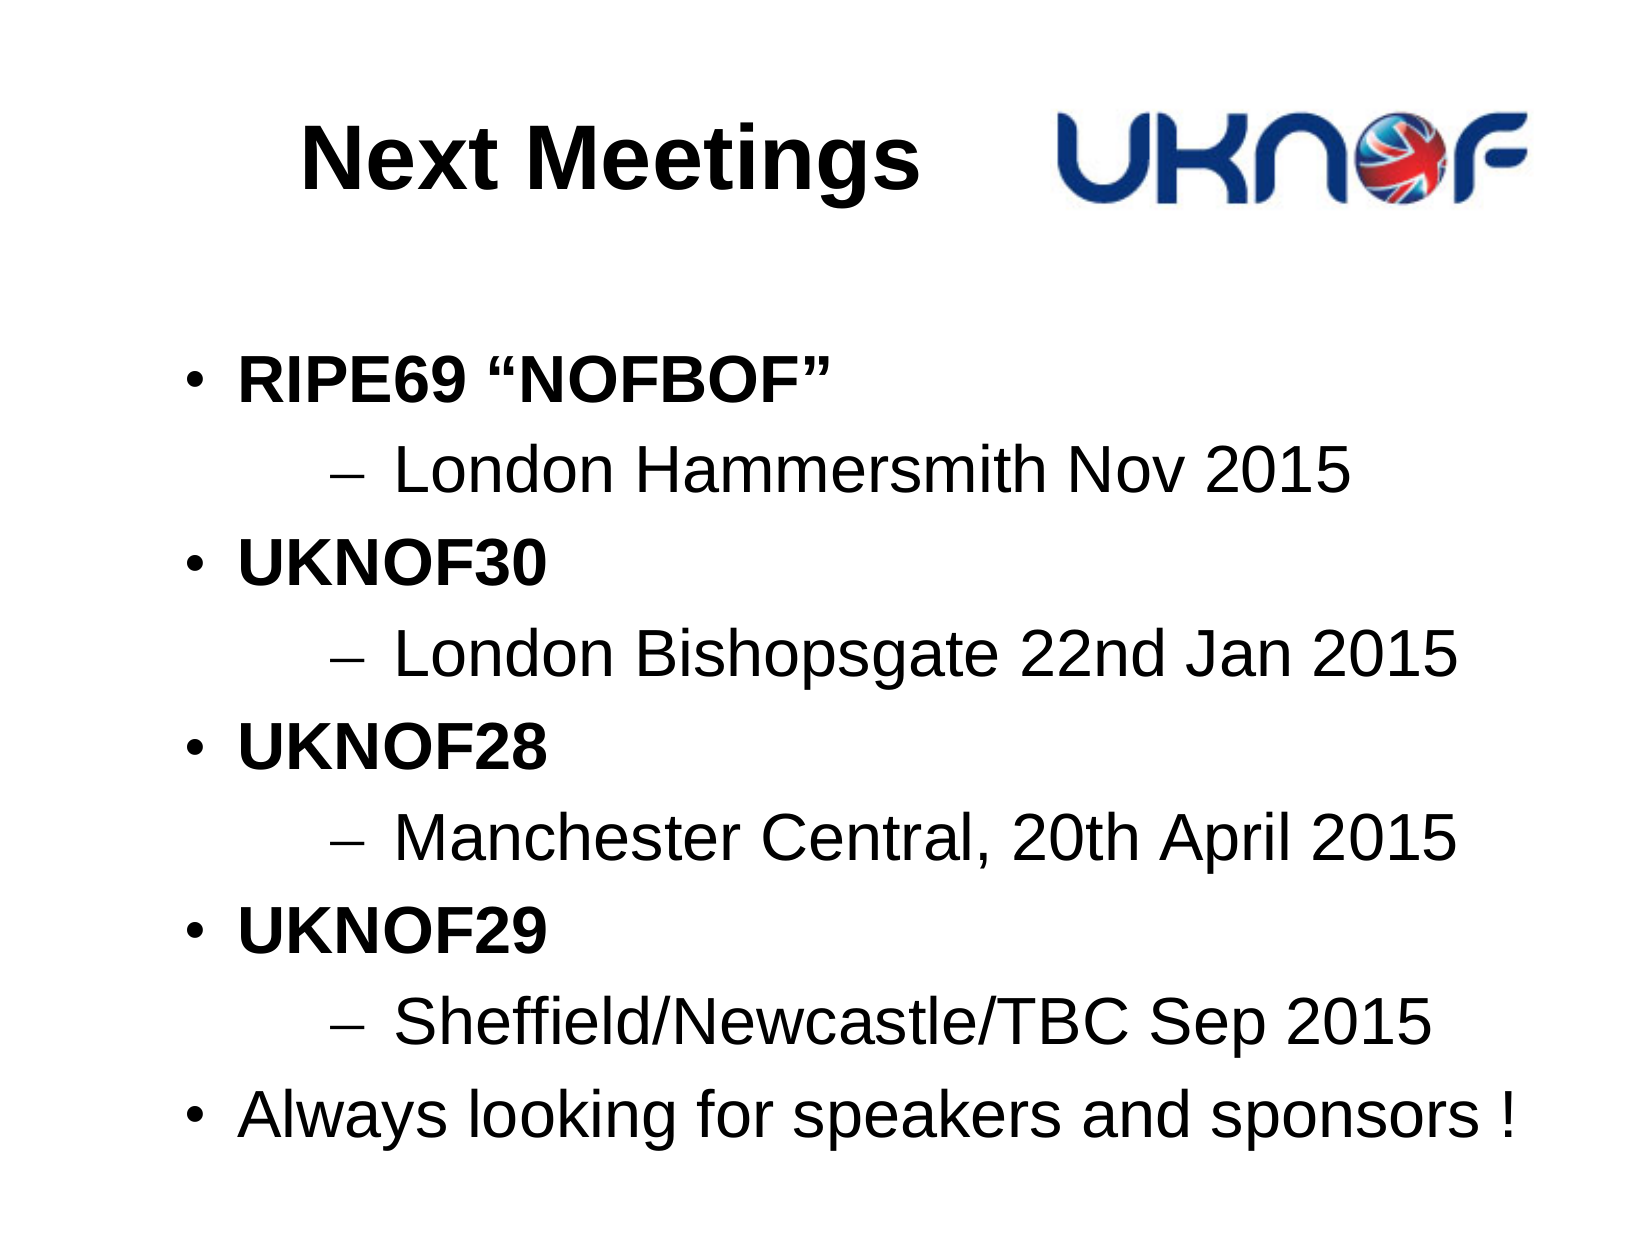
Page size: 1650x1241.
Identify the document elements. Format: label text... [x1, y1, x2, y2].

title Next Meetings [123, 55, 1100, 262]
picture [1100, 93, 1536, 225]
list RIPE69 “NOFBOF” London Hammersmith Nov 2015 UKNOF30 London Bishopsgate 22nd Jan 2015 UKNOF28 Manchester Central, 20th April 2015 UKNOF29 Sheffield/Newcastle/TBC Sep 2015 Always looking for speakers and sponsors ! [123, 341, 1526, 1170]
